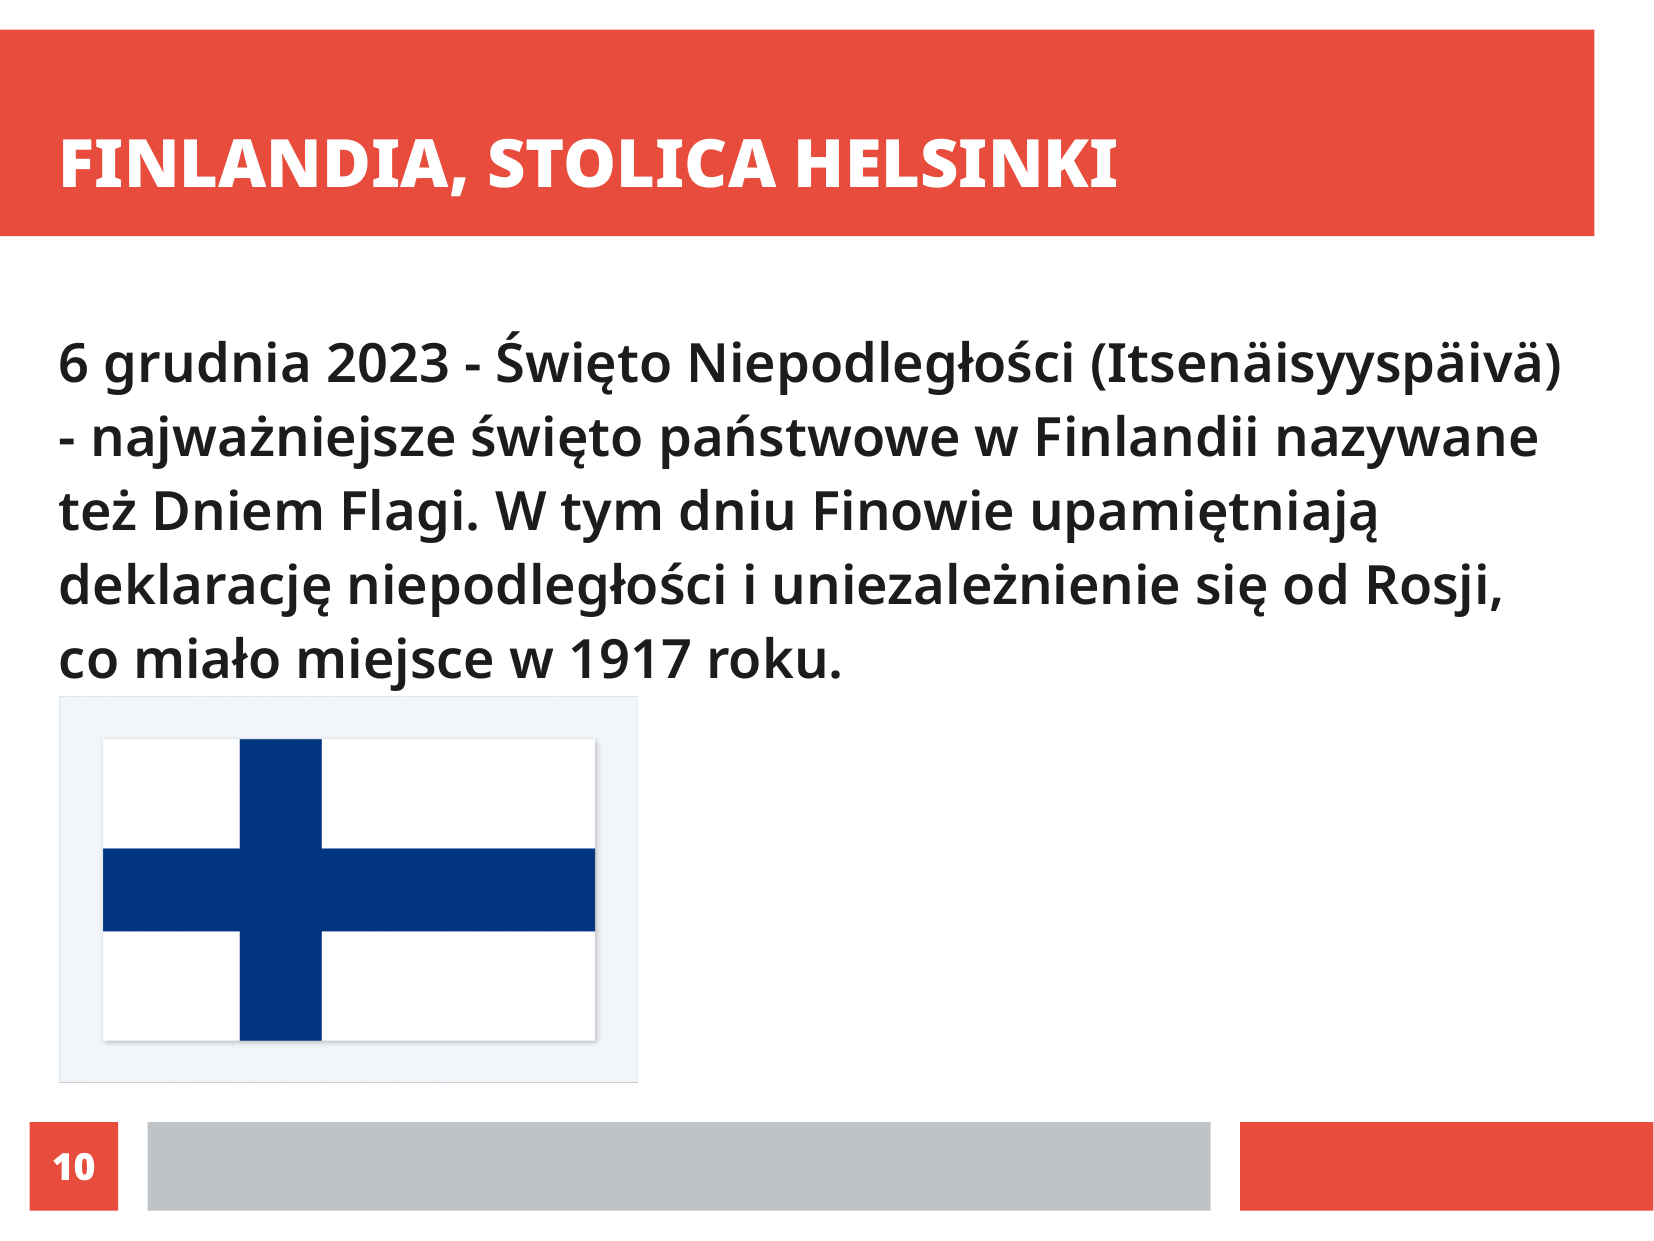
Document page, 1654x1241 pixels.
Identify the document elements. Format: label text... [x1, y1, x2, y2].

list 6 grudnia 2023 - Święto Niepodległości (Itsenäisyyspäivä) - najważniejsze święto państwowe w Finlandii nazywane też Dniem Flagi. W tym dniu Finowie upamiętniają deklarację niepodległości i uniezależnienie się od Rosji, co miało miejsce w 1917 roku. [59, 324, 1565, 1093]
title FINLANDIA, STOLICA HELSINKI [59, 59, 1595, 207]
picture [59, 696, 638, 1083]
